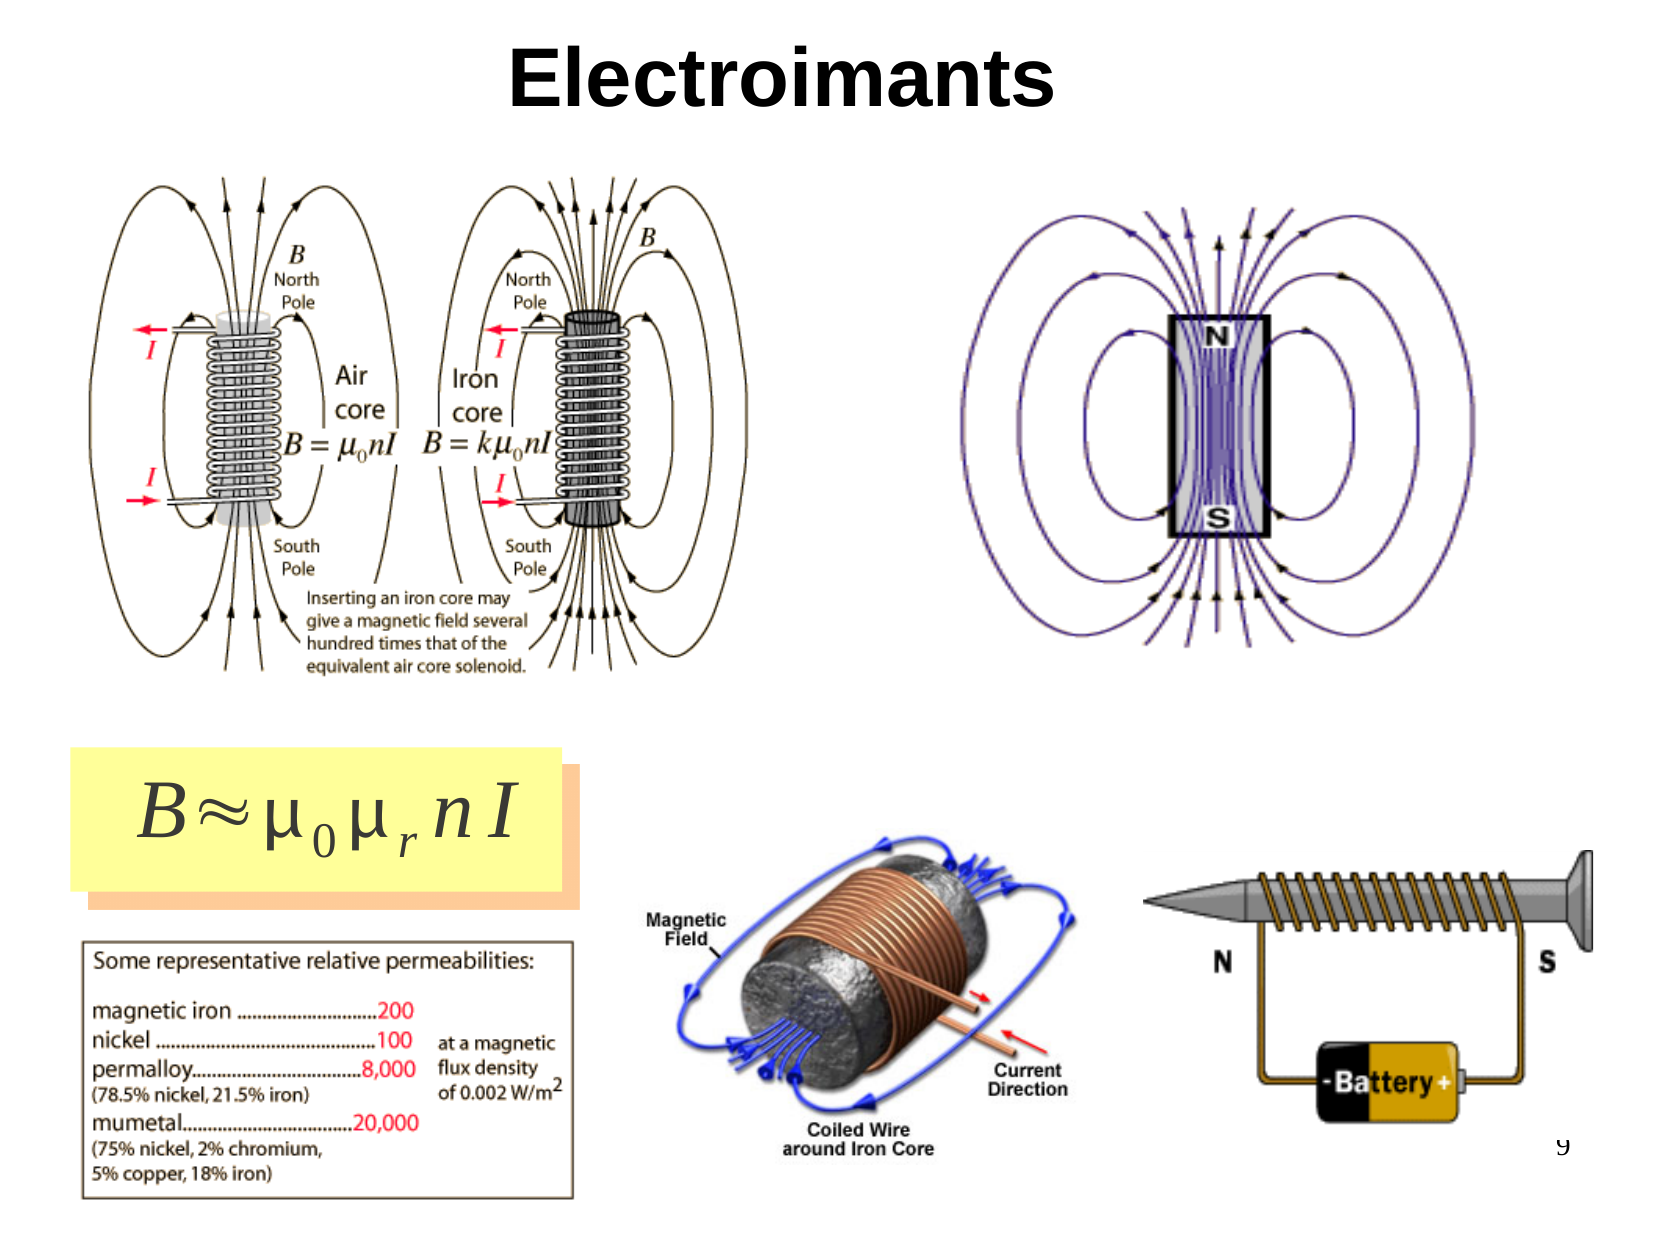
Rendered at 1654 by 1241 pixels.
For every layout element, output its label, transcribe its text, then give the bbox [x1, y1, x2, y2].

text_box [70, 747, 563, 892]
text_box Electroimants [492, 23, 1125, 132]
picture [912, 168, 1521, 678]
chart [124, 763, 523, 868]
picture [1143, 850, 1594, 1140]
picture [75, 167, 764, 689]
picture [75, 933, 582, 1206]
picture [638, 828, 1087, 1165]
